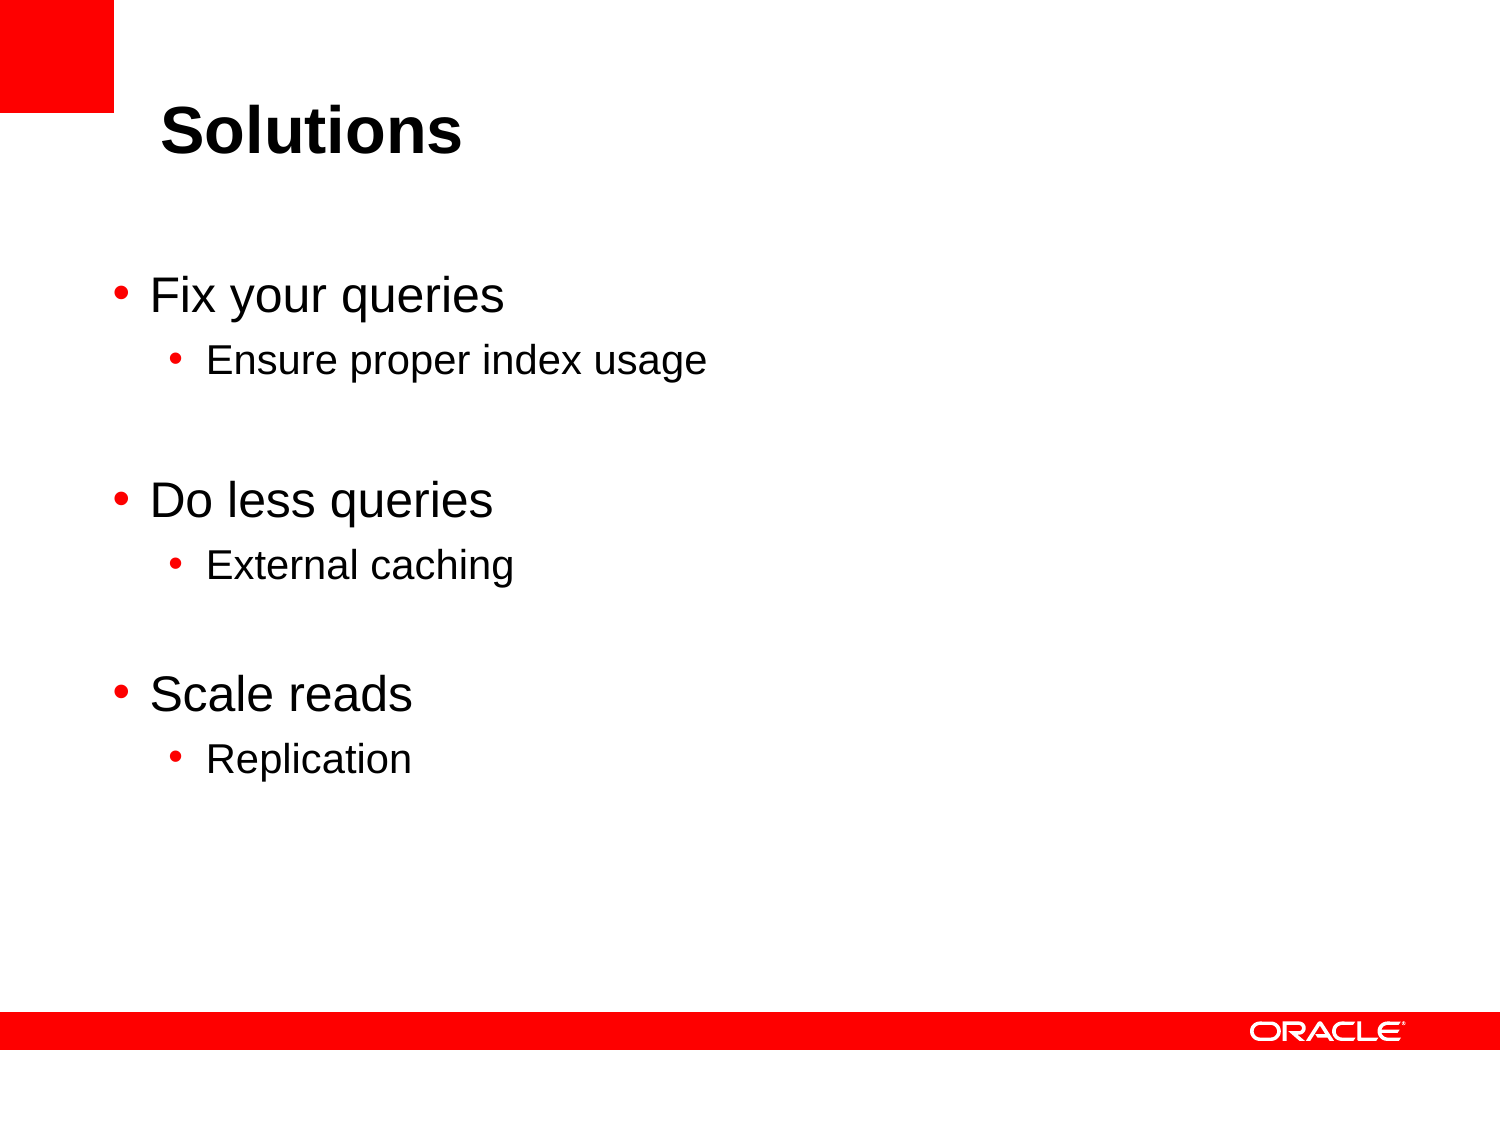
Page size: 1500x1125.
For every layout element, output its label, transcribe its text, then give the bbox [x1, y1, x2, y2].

picture [0, 0, 114, 113]
picture [0, 1012, 1500, 1050]
title Solutions [145, 49, 1390, 205]
list Fix your queries Ensure proper index usage Do less queries External caching Scale reads Replication [112, 262, 1349, 975]
